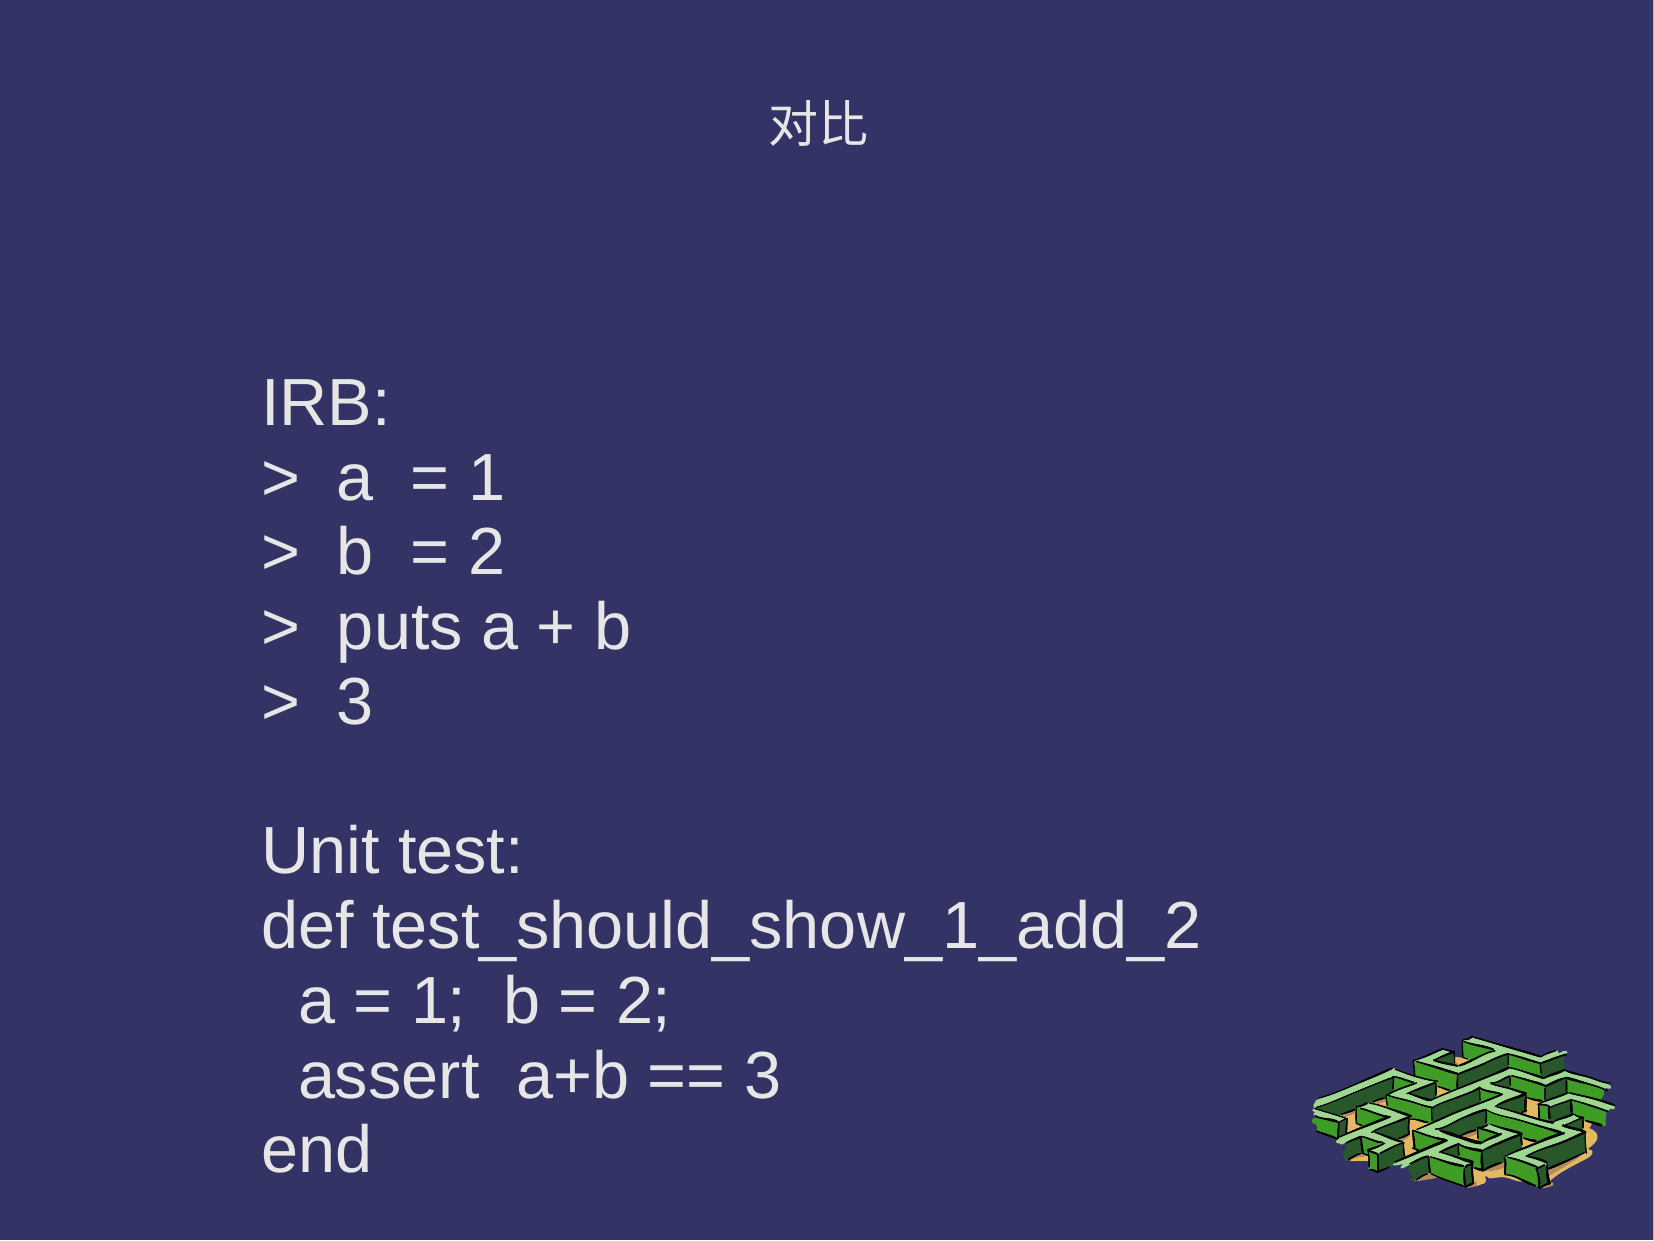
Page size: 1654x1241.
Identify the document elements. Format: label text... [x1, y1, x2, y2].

list IRB: > a = 1 > b = 2 > puts a + b > 3 Unit test: def test_should_show_1_add_2 a = 1; b = 2; assert a+b == 3 end [178, 364, 1570, 1188]
title 对比 [121, 19, 1534, 227]
